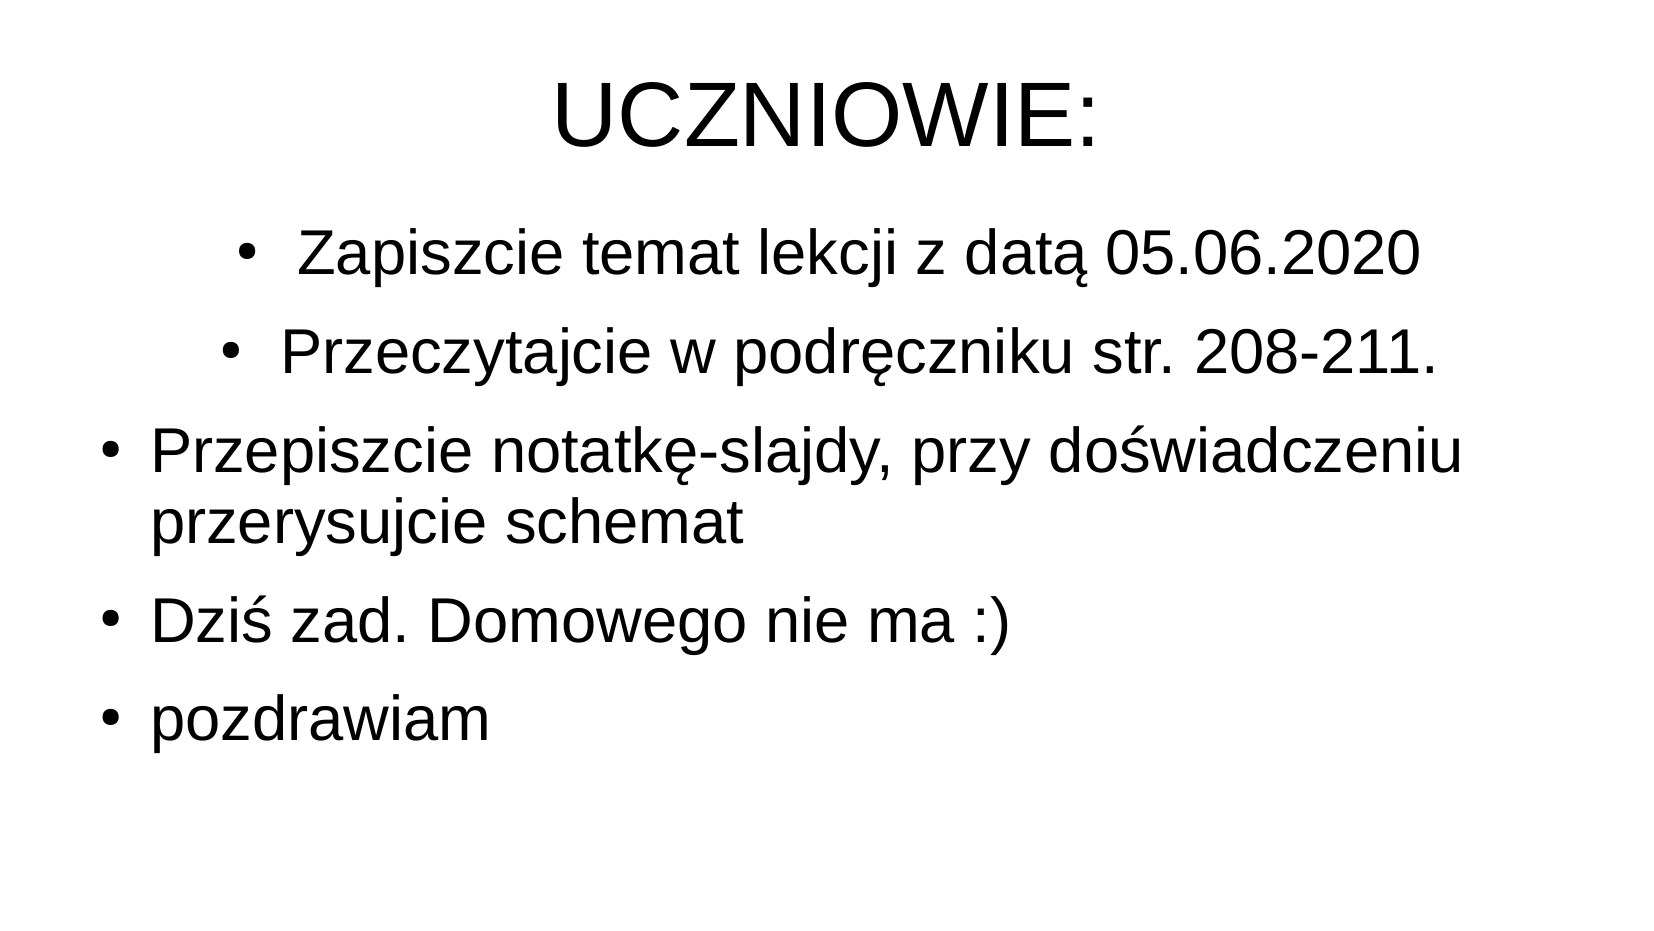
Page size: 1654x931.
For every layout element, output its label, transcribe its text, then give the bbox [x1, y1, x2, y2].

title UCZNIOWIE: [82, 37, 1571, 193]
list Zapiszcie temat lekcji z datą 05.06.2020 Przeczytajcie w podręczniku str. 208-211. Przepiszcie notatkę-slajdy, przy doświadczeniu przerysujcie schemat Dziś zad. Domowego nie ma :) pozdrawiam [82, 217, 1571, 758]
